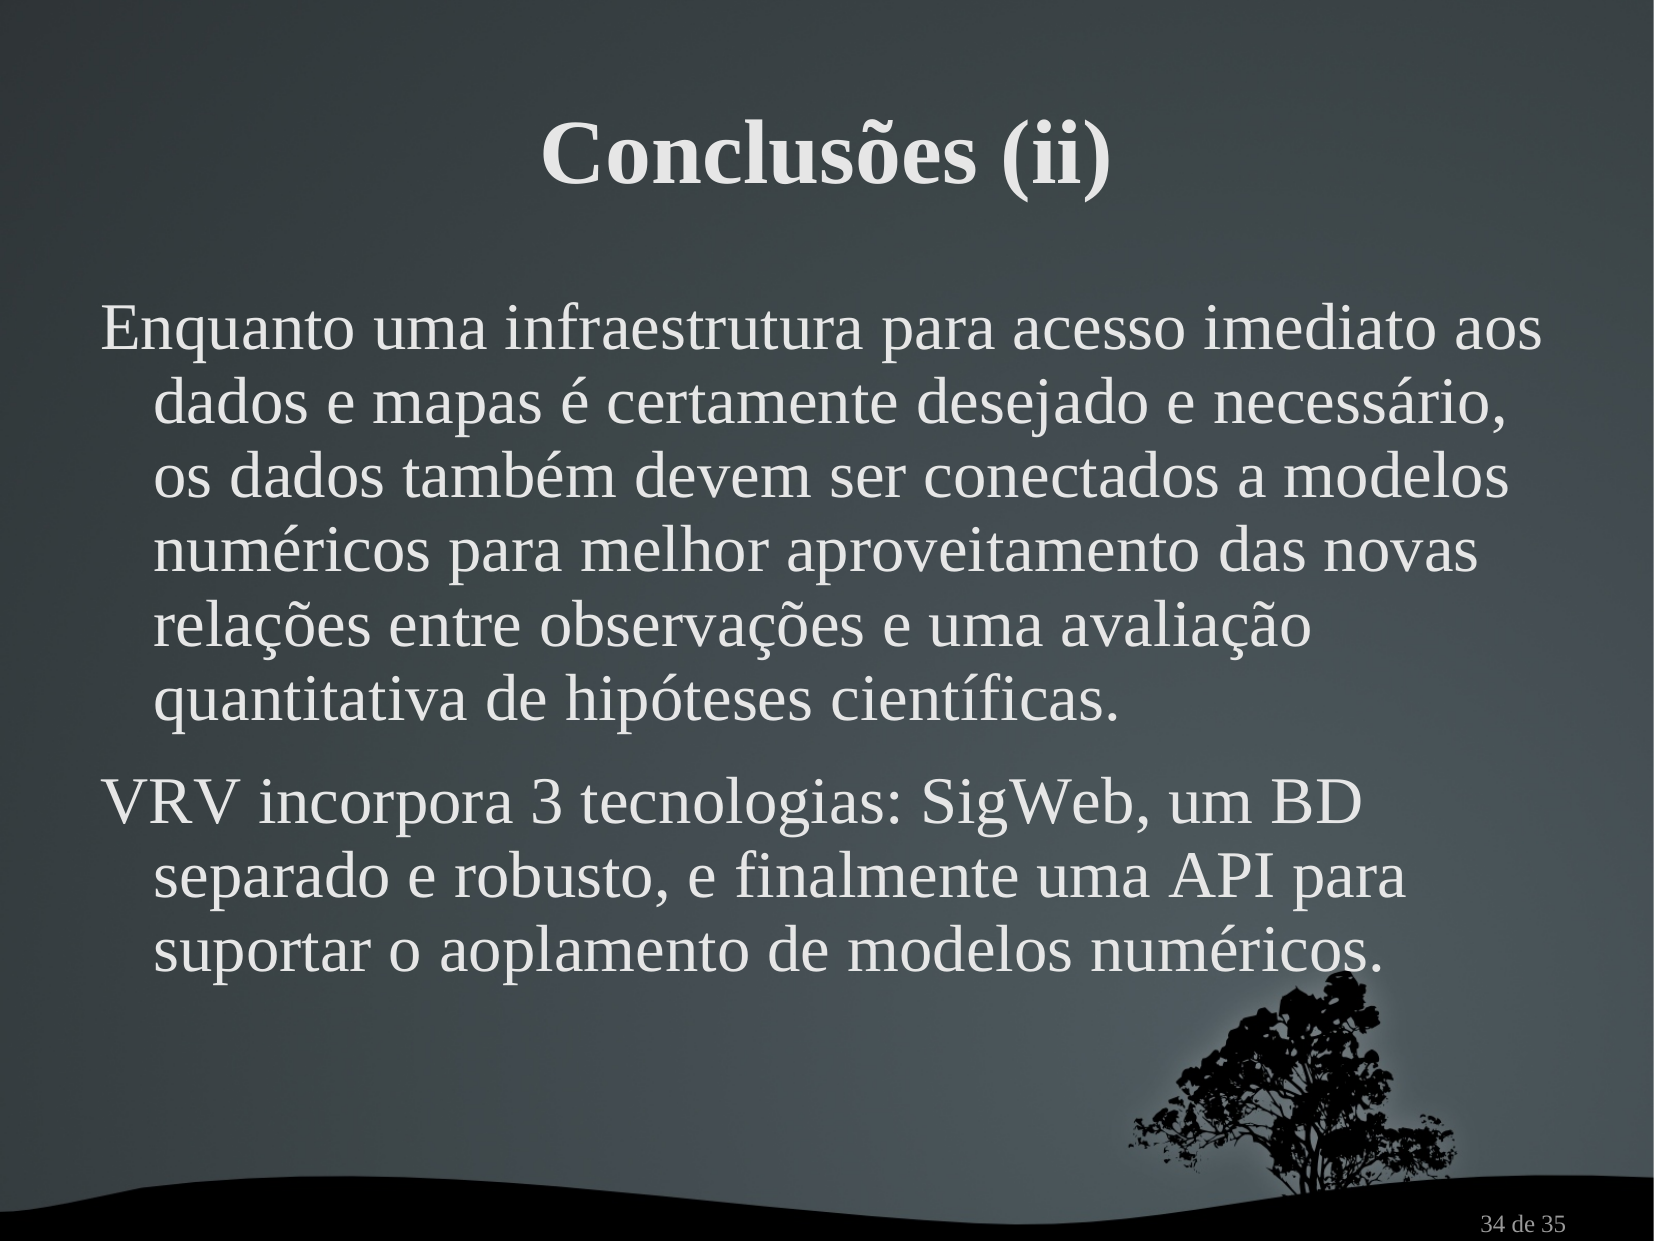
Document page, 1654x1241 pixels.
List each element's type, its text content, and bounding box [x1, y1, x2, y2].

picture [0, 0, 1654, 1241]
list Enquanto uma infraestrutura para acesso imediato aos dados e mapas é certamente desejado e necessário, os dados também devem ser conectados a modelos numéricos para melhor aproveitamento das novas relações entre observações e uma avaliação quantitativa de hipóteses científicas. VRV incorpora 3 tecnologias: SigWeb, um BD separado e robusto, e finalmente uma API para suportar o aoplamento de modelos numéricos. [82, 290, 1571, 1094]
title Conclusões (ii) [82, 56, 1571, 250]
